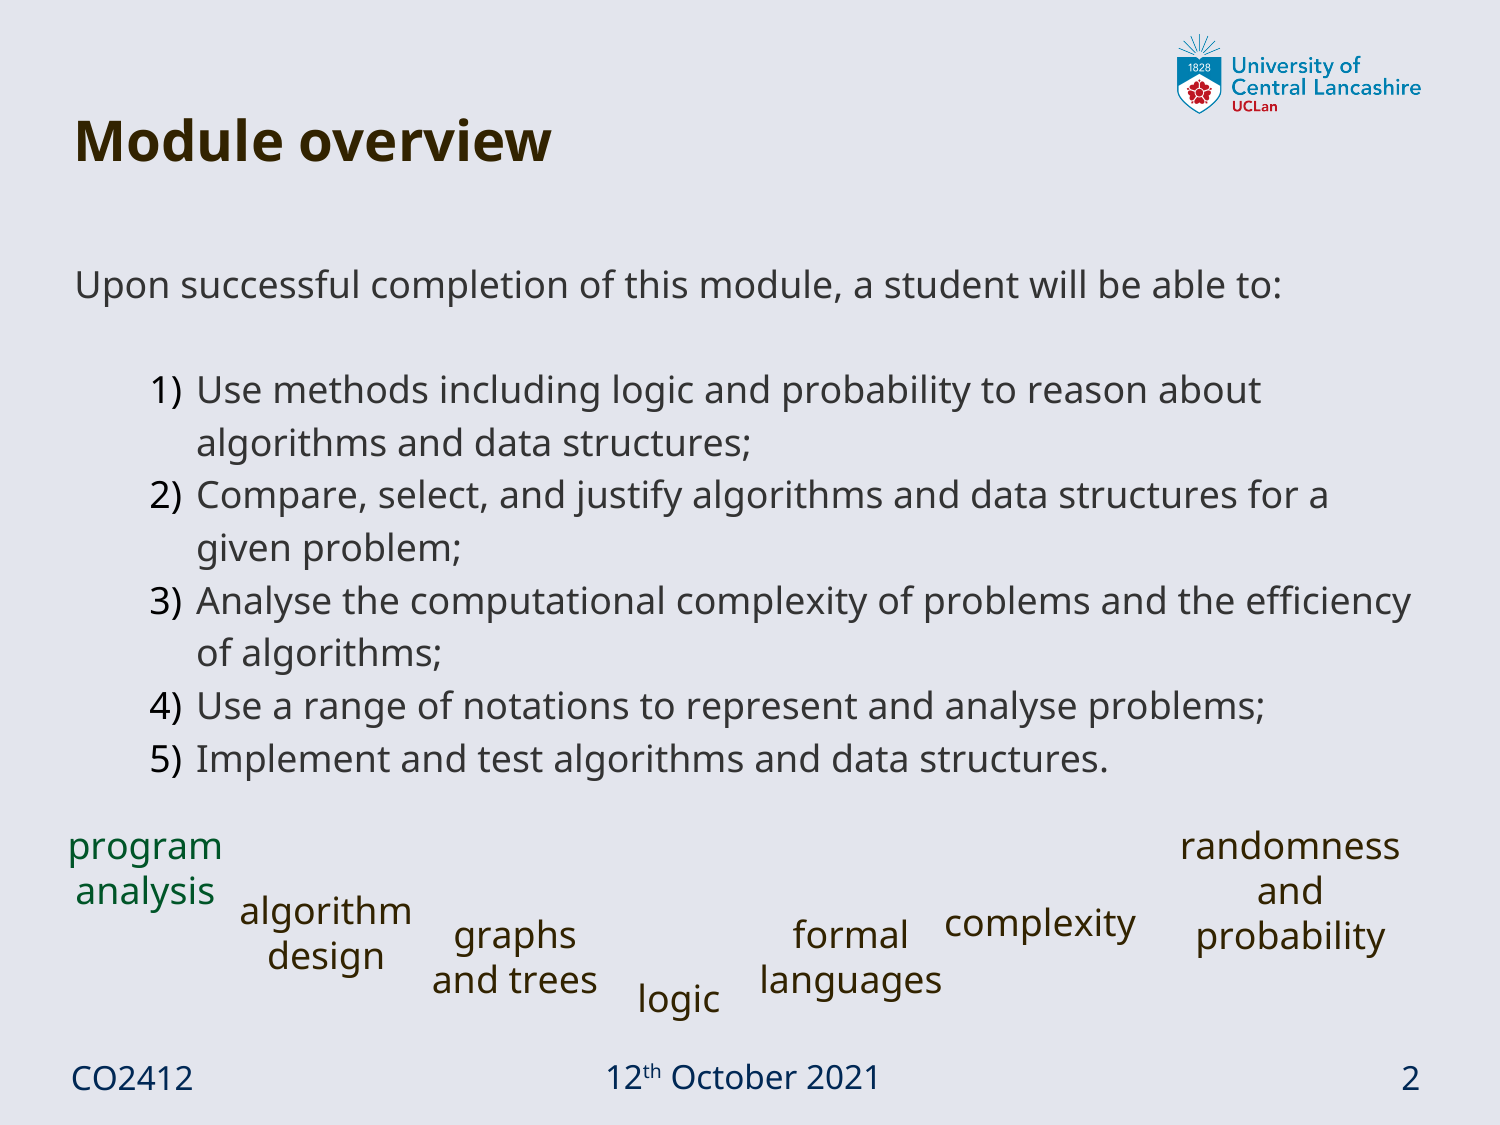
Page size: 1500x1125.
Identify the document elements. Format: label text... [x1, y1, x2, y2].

text_box complexity [926, 891, 1154, 978]
text_box algorithm design [223, 879, 429, 985]
picture [1177, 34, 1421, 93]
text_box graphs and trees [413, 903, 618, 1009]
text_box Upon successful completion of this module, a student will be able to: Use methods including logic and probability to reason about algorithms and data structures; Compare, select, and justify algorithms and data structures for a given problem; Analyse the computational complexity of problems and the efficiency of algorithms; Use a range of notations to represent and analyse problems; Implement and test algorithms and data structures. [59, 246, 1436, 910]
text_box formal languages [737, 903, 965, 1009]
title Module overview [58, 93, 1475, 186]
text_box program analysis [43, 814, 247, 920]
text_box randomness and probability [1142, 814, 1439, 920]
text_box logic [530, 967, 828, 1028]
